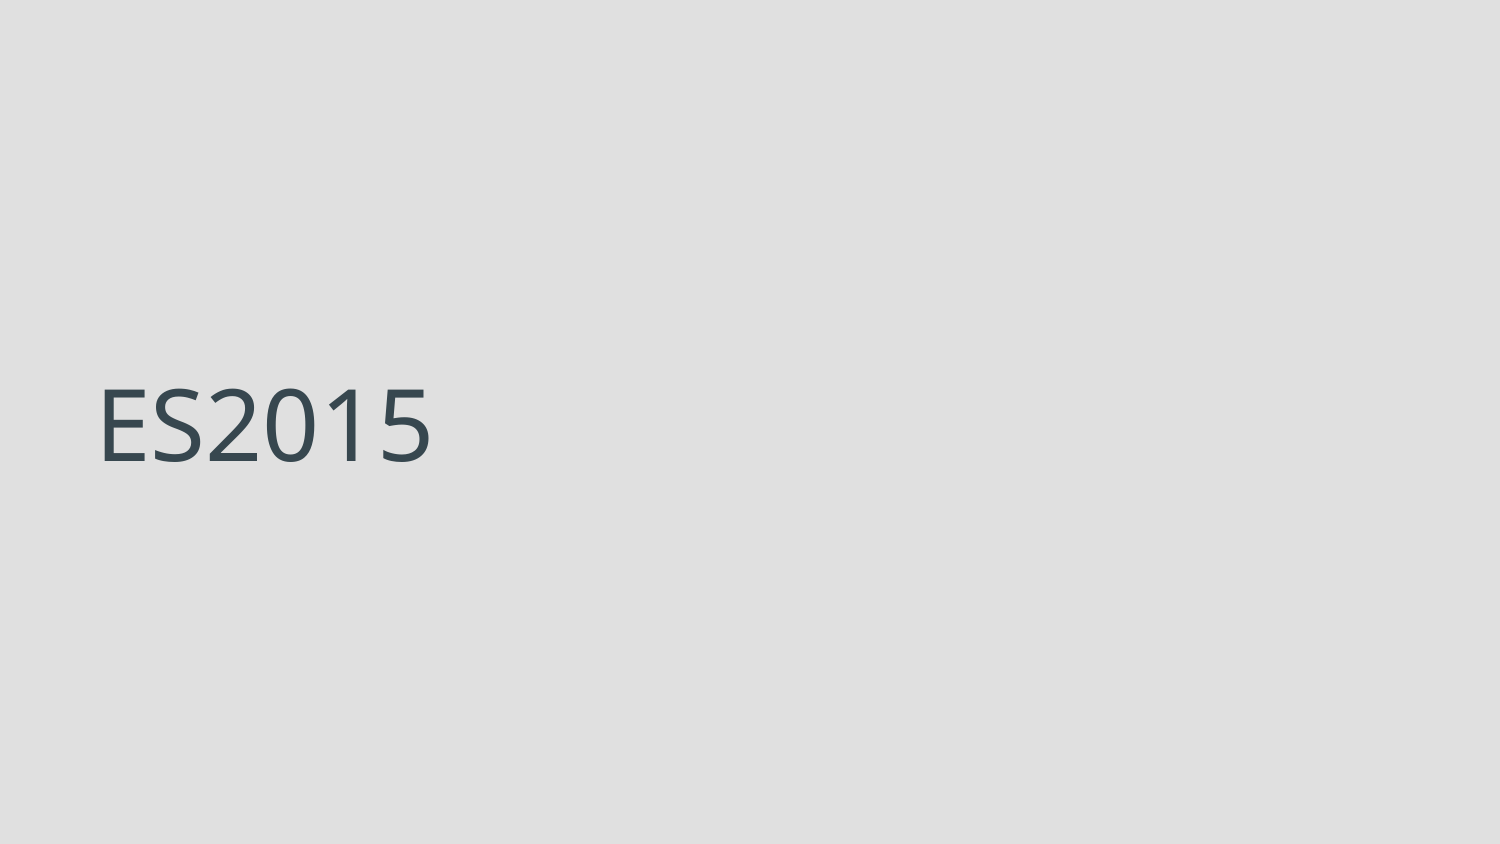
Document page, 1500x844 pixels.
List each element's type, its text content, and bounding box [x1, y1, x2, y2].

title ES2015 [80, 86, 1102, 758]
